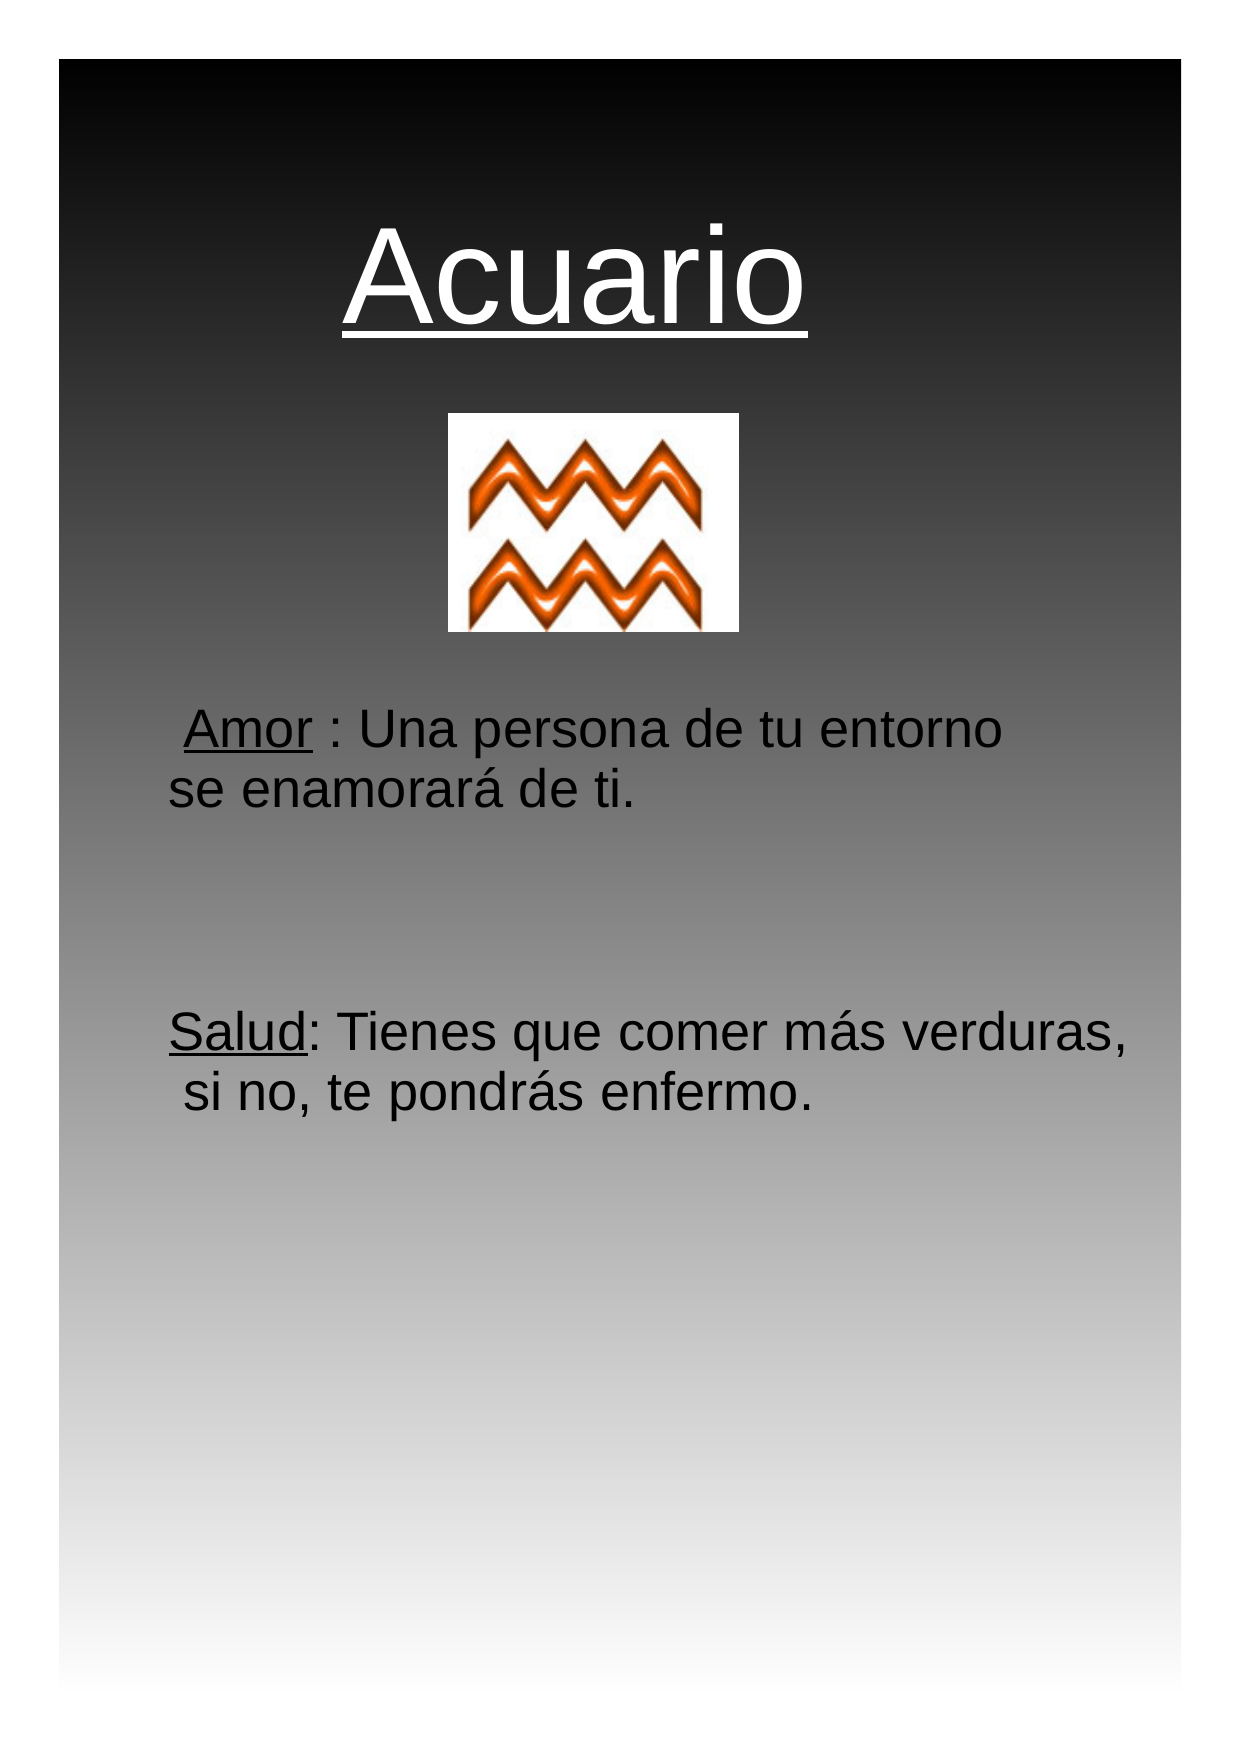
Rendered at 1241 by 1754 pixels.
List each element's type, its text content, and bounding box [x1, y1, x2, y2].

text_box Amor : Una persona de tu entorno se enamorará de ti. Salud: Tienes que comer más verduras, si no, te pondrás enfermo. [153, 690, 1241, 1172]
text_box Acuario [327, 191, 824, 361]
picture [448, 413, 739, 632]
